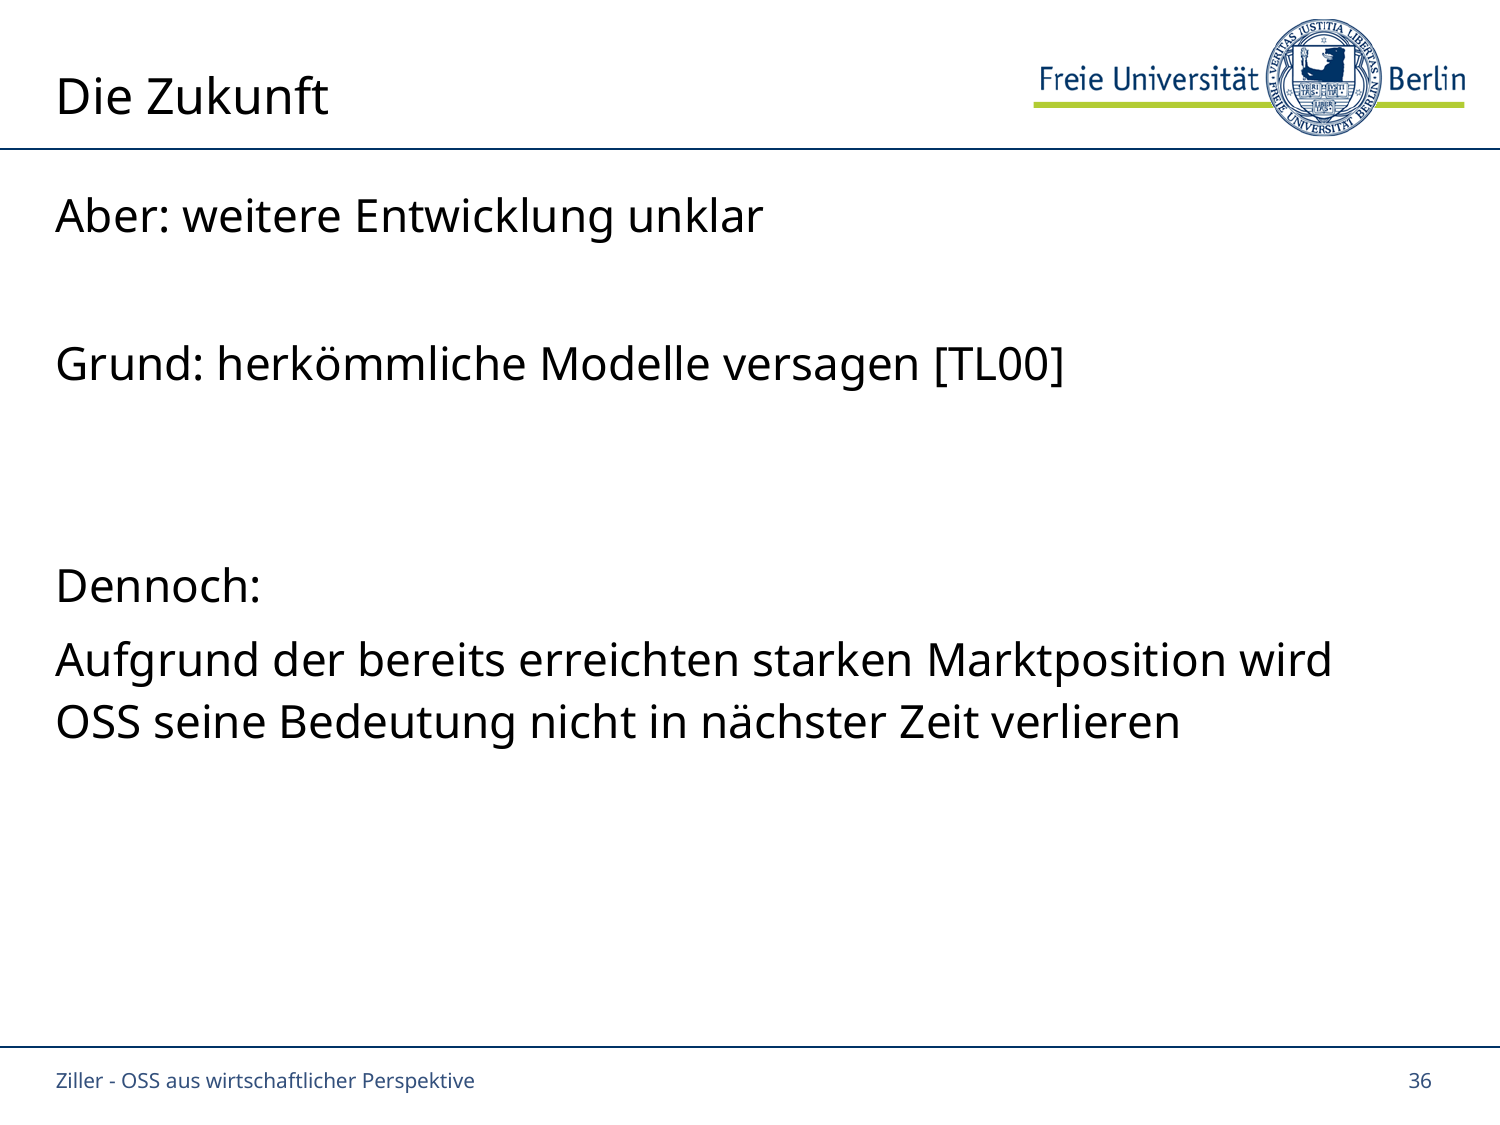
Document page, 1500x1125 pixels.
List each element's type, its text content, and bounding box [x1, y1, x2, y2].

title Die Zukunft [41, 0, 1016, 138]
picture [1033, 19, 1470, 137]
list Aber: weitere Entwicklung unklar Grund: herkömmliche Modelle versagen [TL00] Dennoch: Aufgrund der bereits erreichten starken Marktposition wird OSS seine Bedeutung nicht in nächster Zeit verlieren [41, 175, 1447, 1039]
